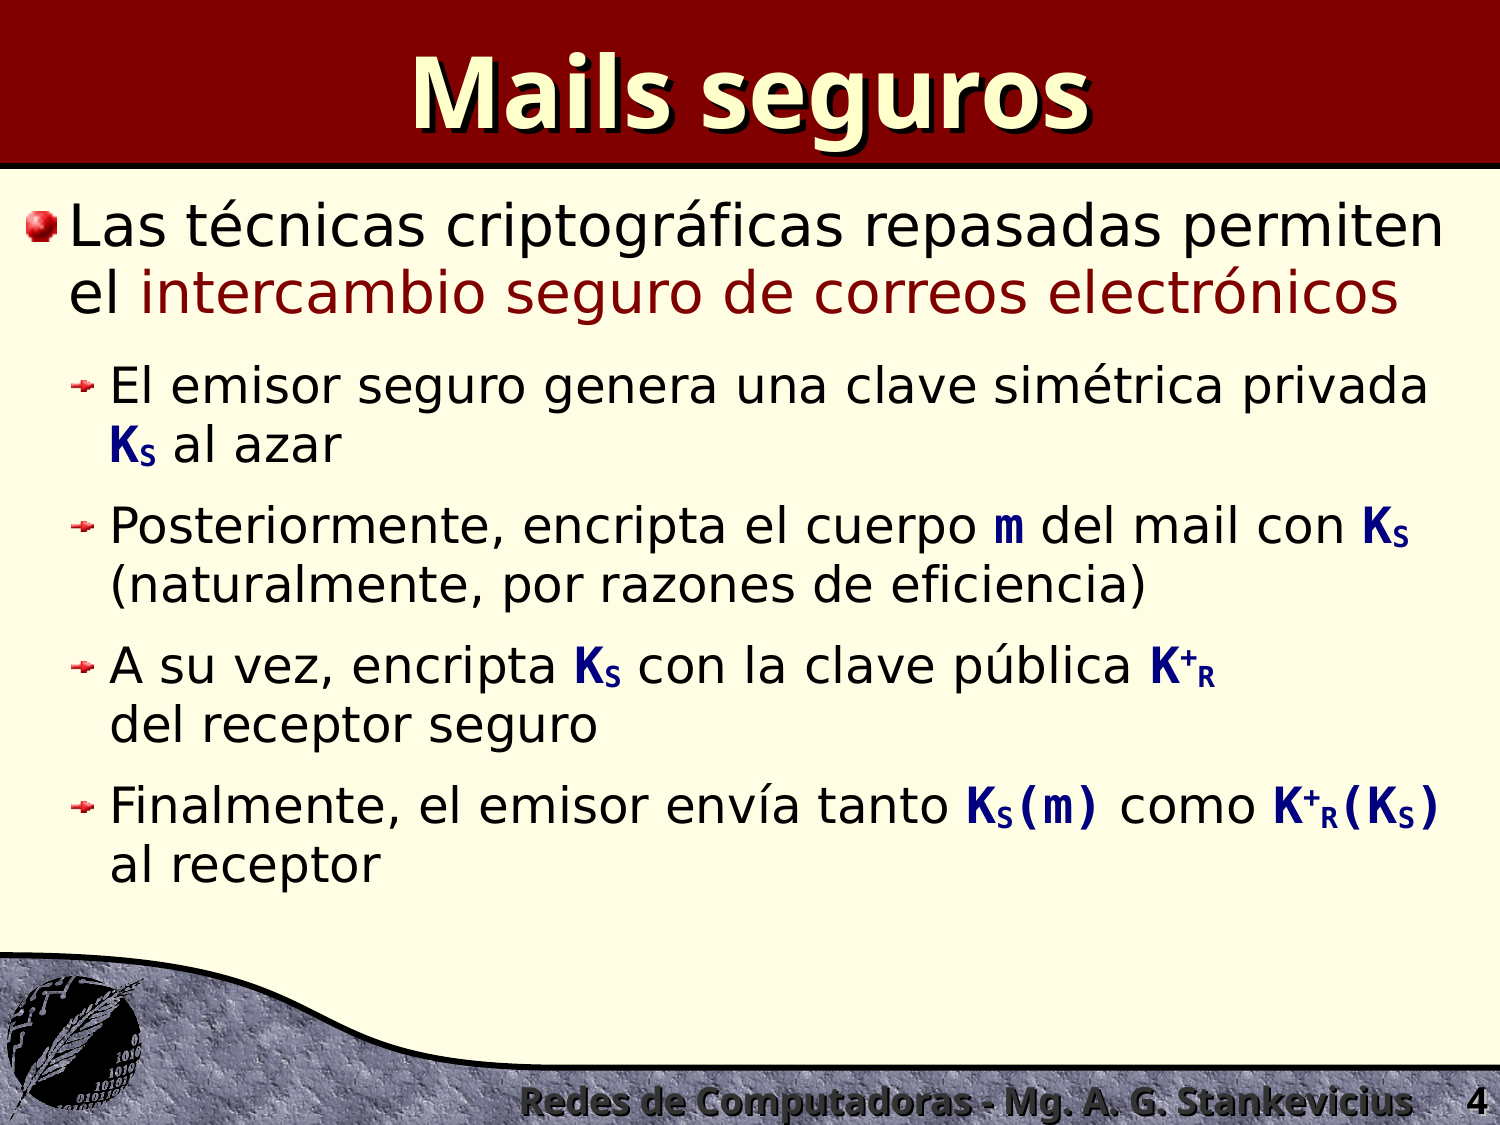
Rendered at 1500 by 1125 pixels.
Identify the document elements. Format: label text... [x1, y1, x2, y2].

picture [790, 1100, 795, 1110]
picture [0, 959, 1500, 1125]
title Mails seguros [15, 5, 1485, 160]
list Las técnicas criptográficas repasadas permiten el intercambio seguro de correos electrónicos El emisor seguro genera una clave simétrica privada KS al azar Posteriormente, encripta el cuerpo m del mail con KS (naturalmente, por razones de eficiencia) A su vez, encripta KS con la clave pública K+R del receptor seguro Finalmente, el emisor envía tanto KS(m) como K+R(KS) al receptor [11, 192, 1486, 964]
picture [1047, 1100, 1054, 1110]
